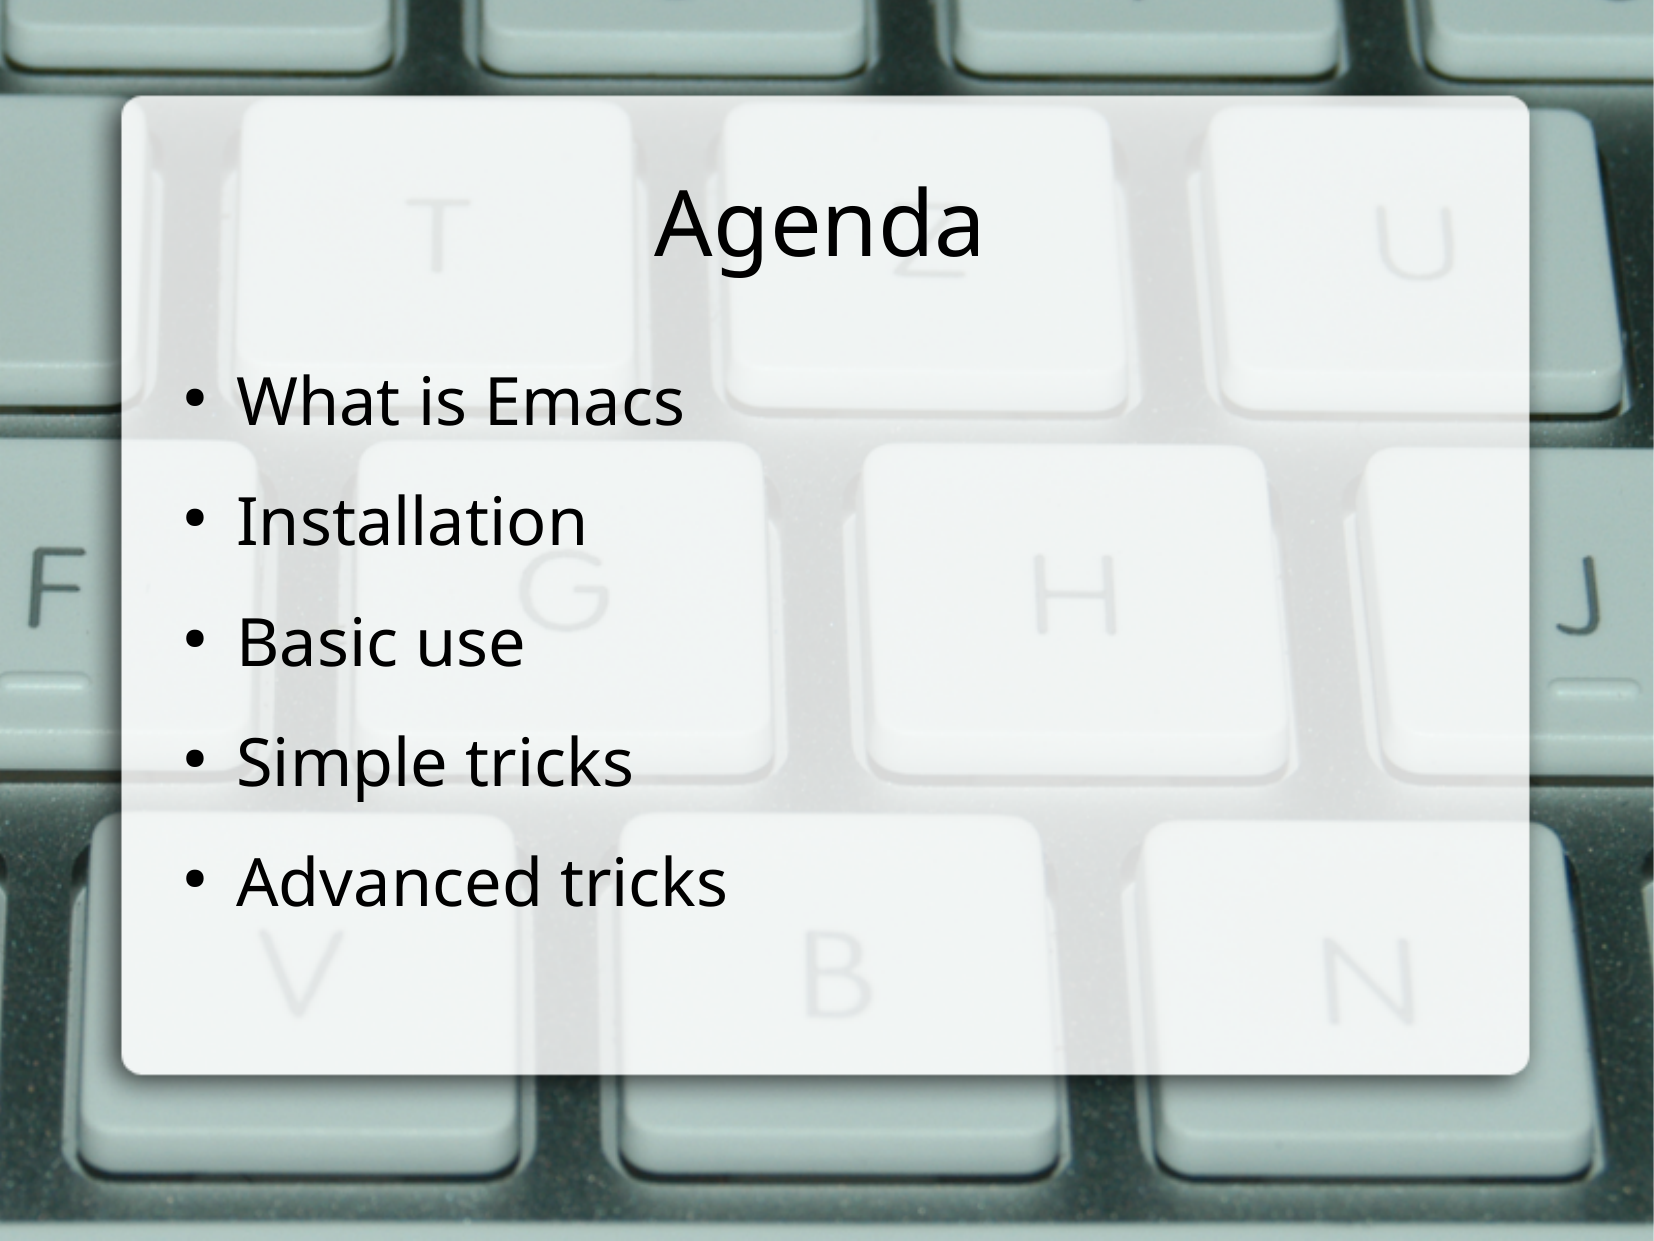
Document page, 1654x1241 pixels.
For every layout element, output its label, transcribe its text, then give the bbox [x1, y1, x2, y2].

list What is Emacs Installation Basic use Simple tricks Advanced tricks [147, 354, 1506, 1074]
title Agenda [135, 117, 1506, 325]
picture [0, 0, 1654, 1241]
